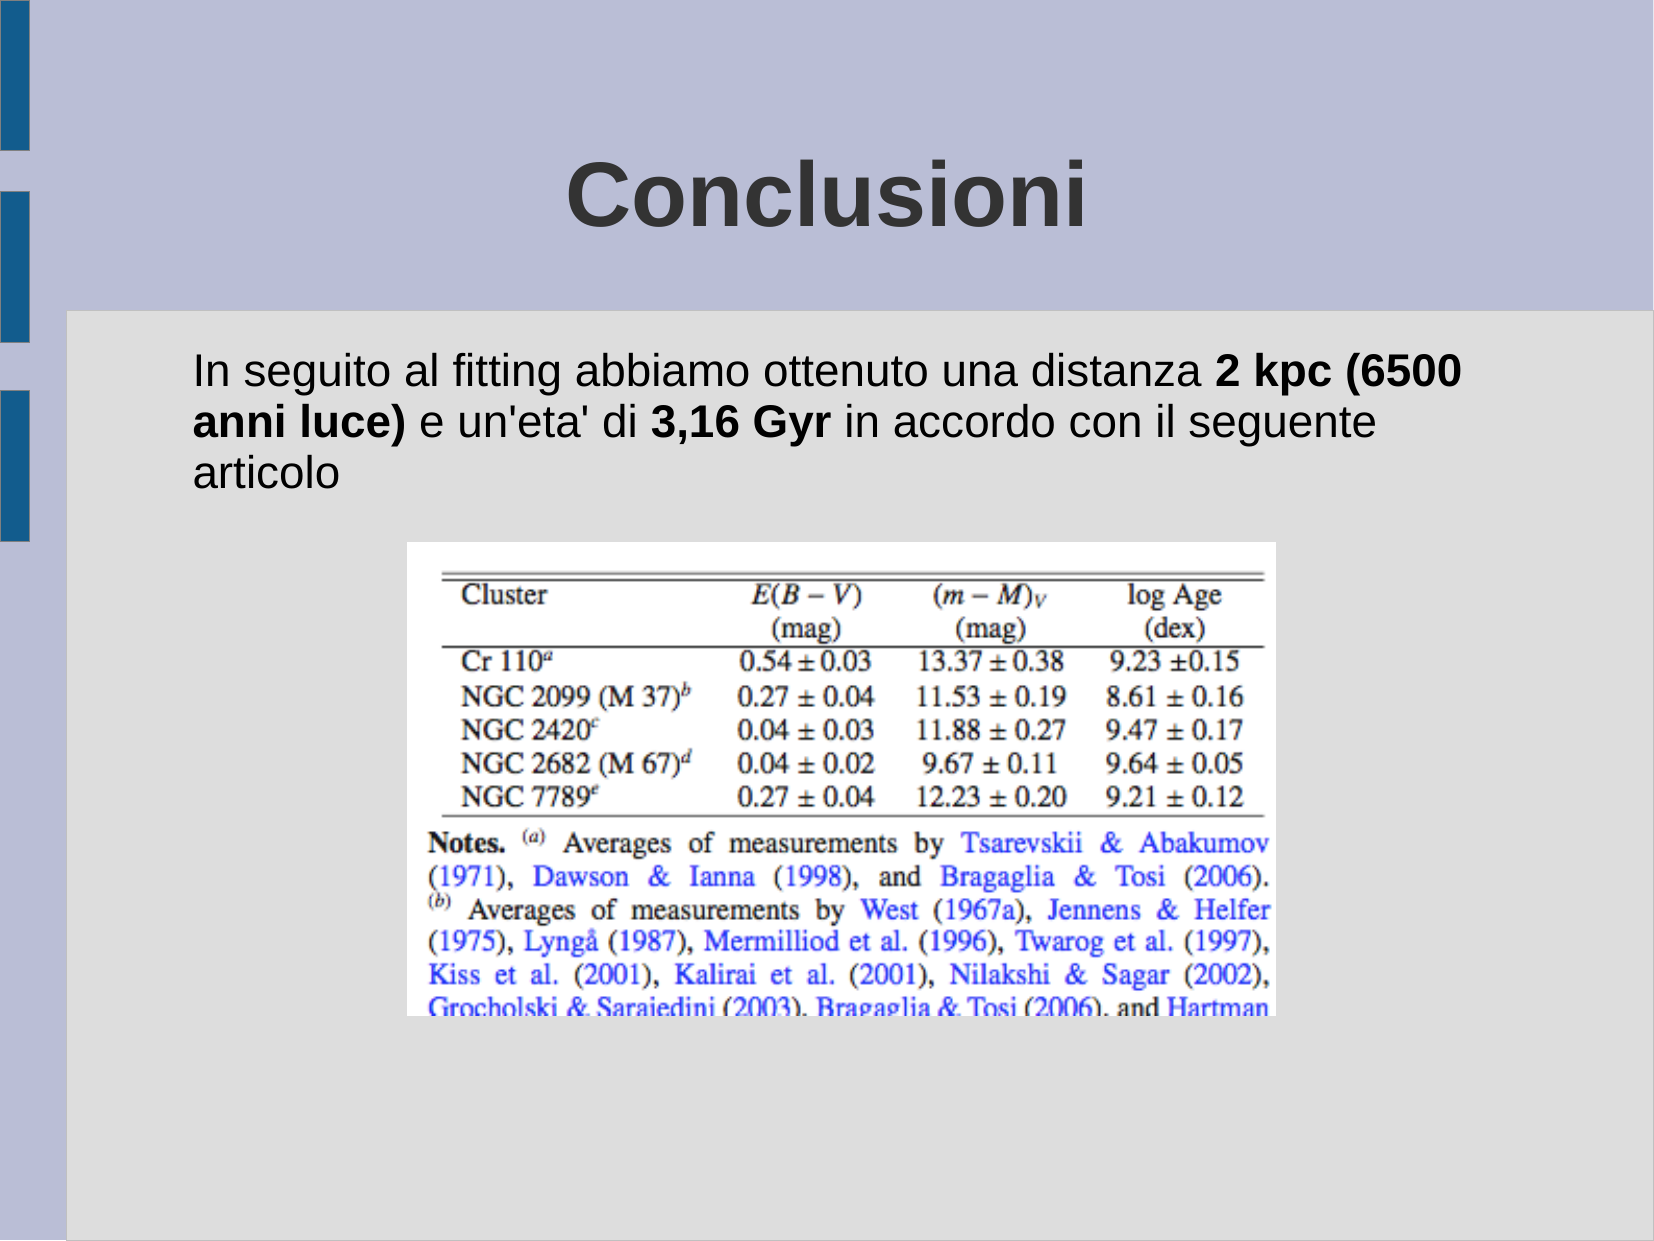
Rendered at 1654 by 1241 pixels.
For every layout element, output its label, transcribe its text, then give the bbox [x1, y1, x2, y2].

title Conclusioni [121, 91, 1534, 299]
list In seguito al fitting abbiamo ottenuto una distanza 2 kpc (6500 anni luce) e un'eta' di 3,16 Gyr in accordo con il seguente articolo [121, 344, 1534, 1127]
picture [407, 542, 1276, 1016]
